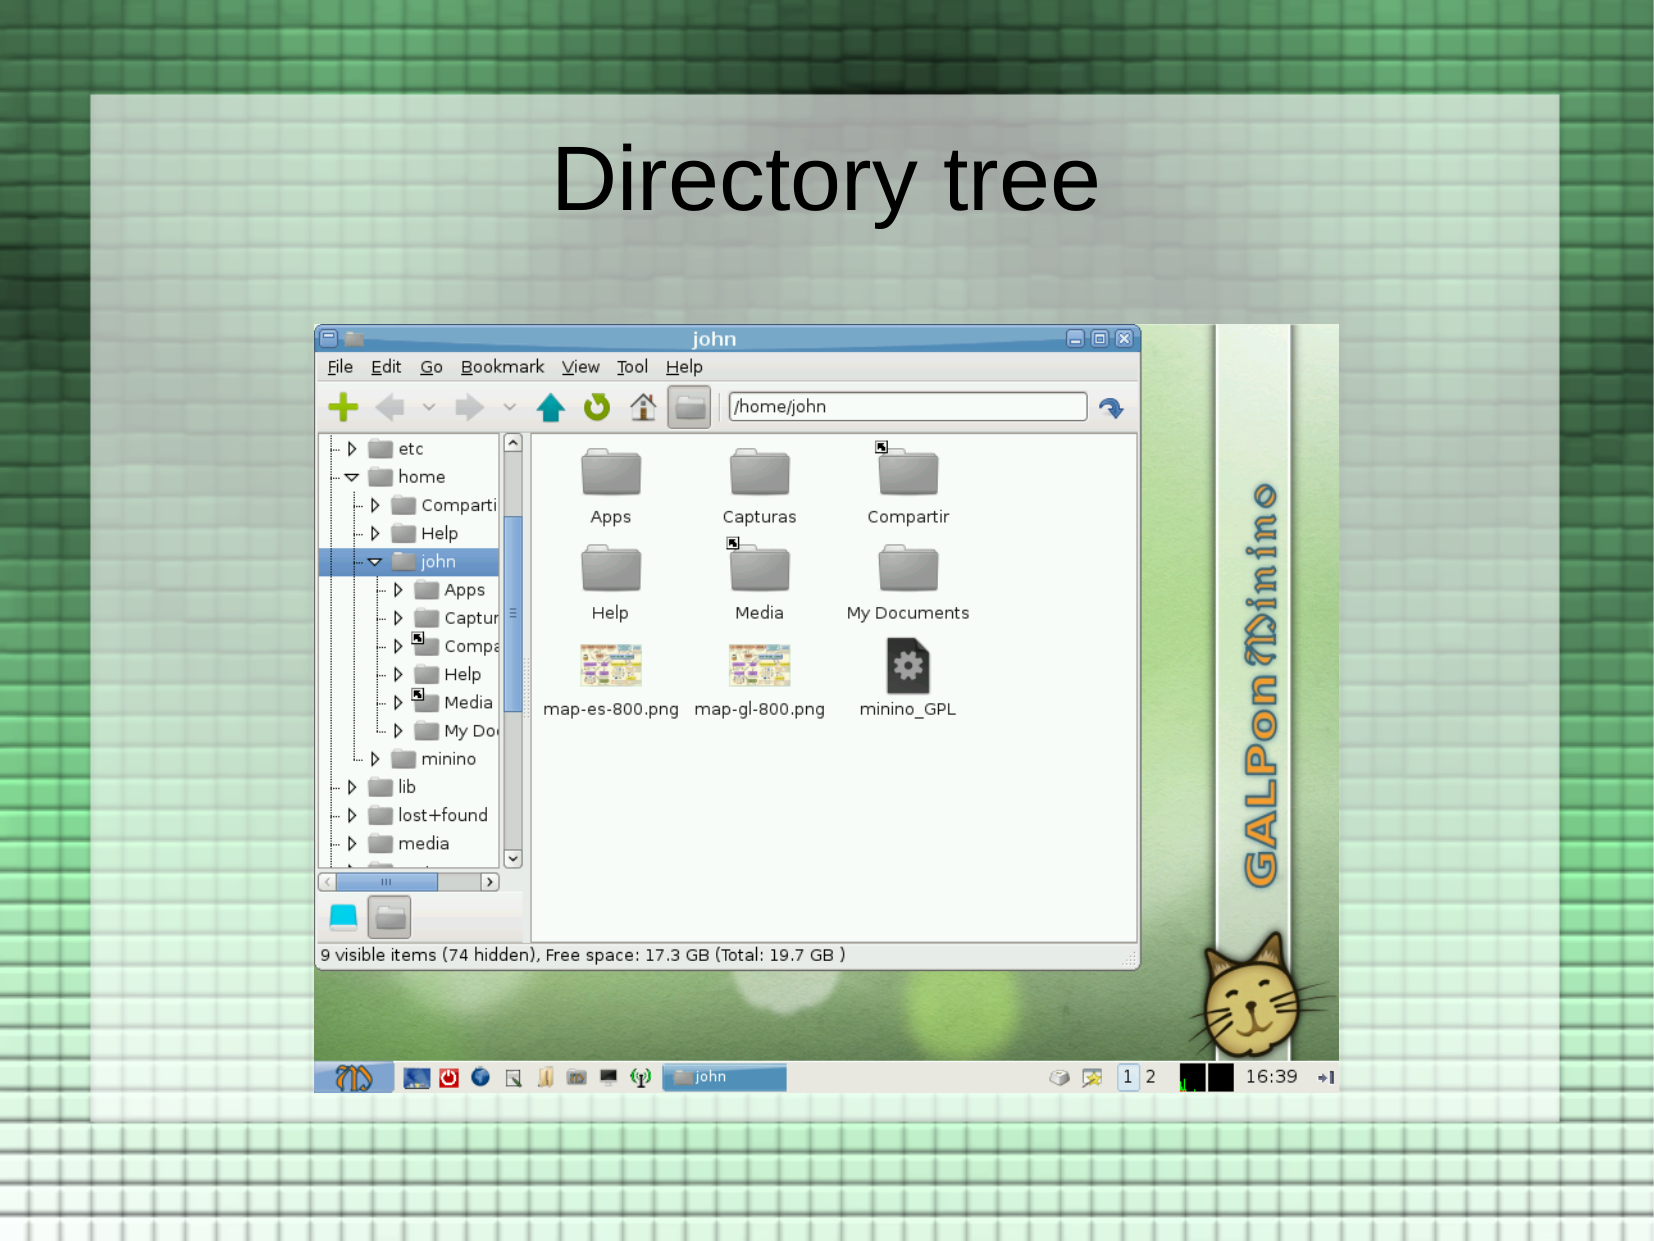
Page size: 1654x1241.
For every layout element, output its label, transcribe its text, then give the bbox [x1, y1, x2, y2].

picture [0, 0, 1654, 1241]
title Directory tree [88, 90, 1565, 266]
